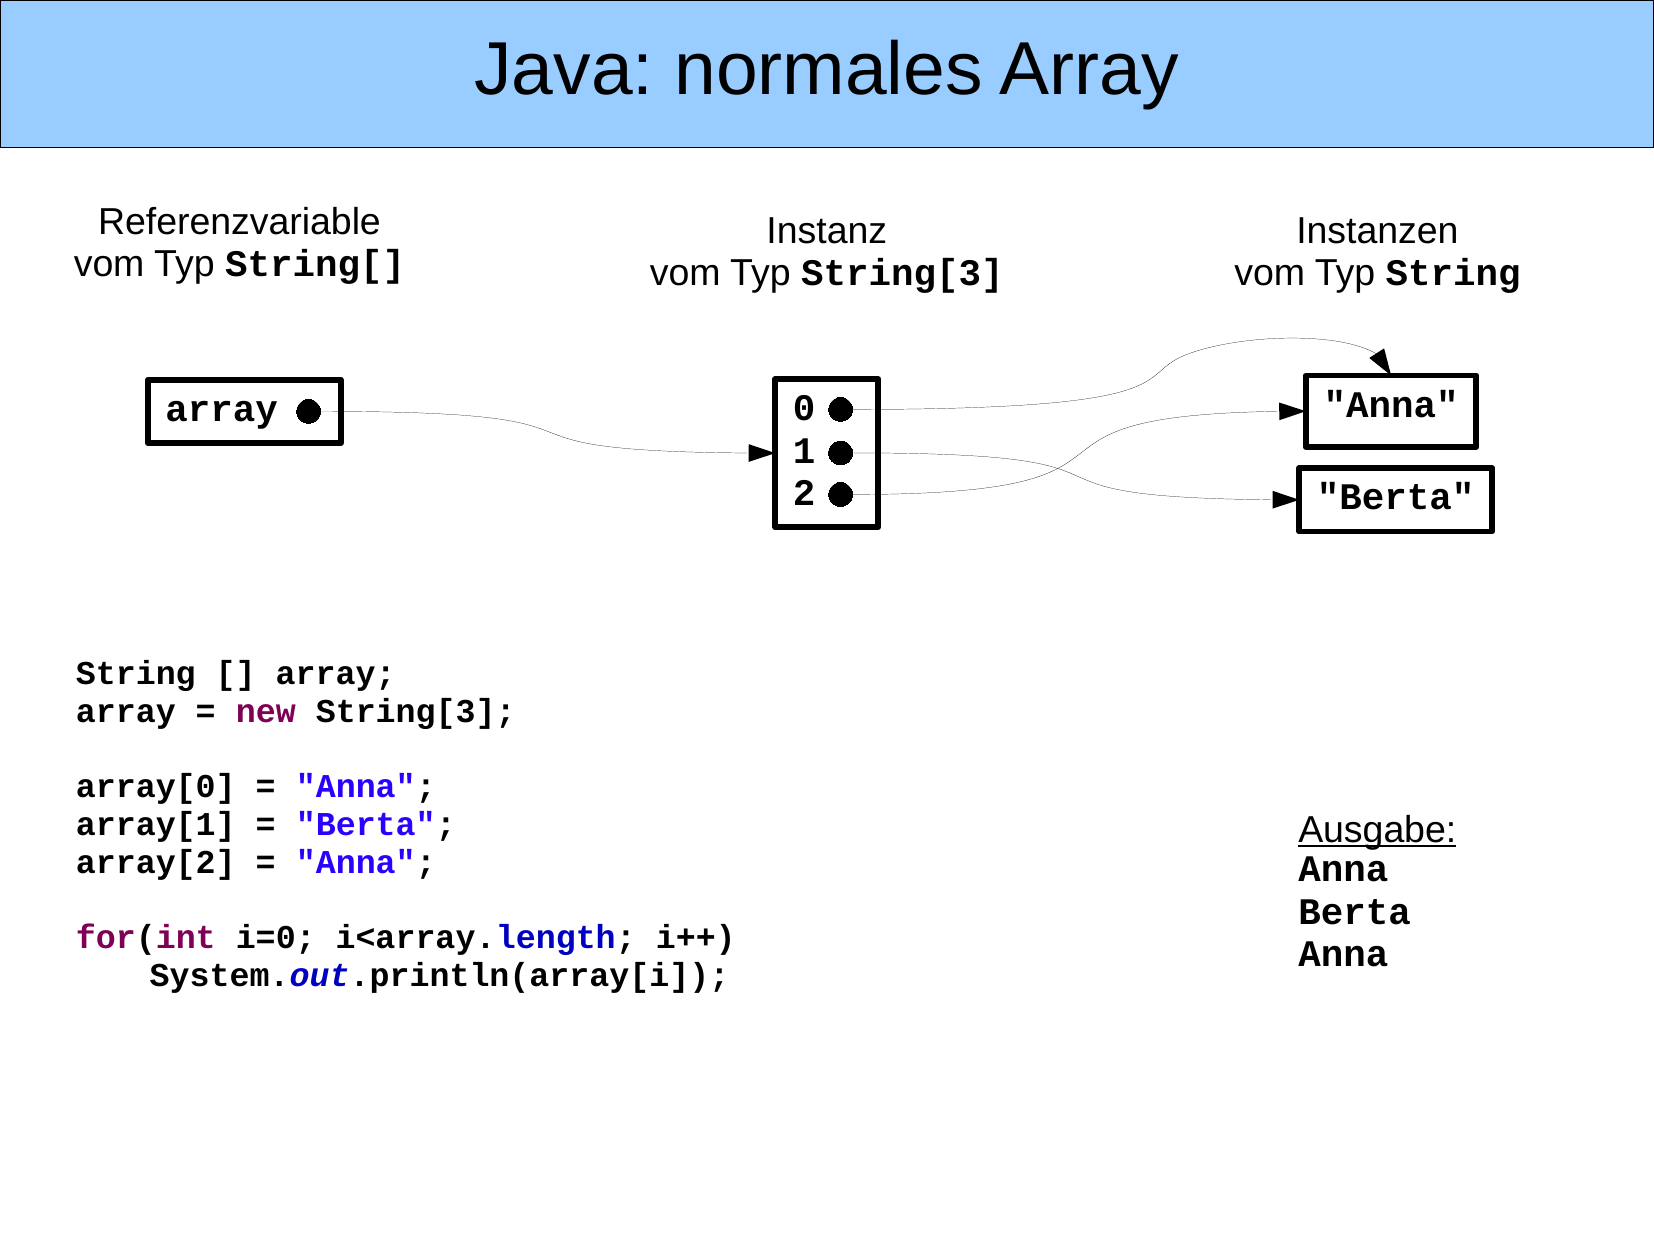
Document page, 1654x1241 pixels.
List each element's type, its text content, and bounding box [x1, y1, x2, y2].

text_box Ausgabe: Anna Berta Anna [1283, 801, 1472, 986]
text_box "Berta" [1299, 468, 1493, 532]
text_box Referenzvariable vom Typ String[] [59, 193, 420, 296]
text_box [828, 441, 853, 465]
text_box "Anna" [1305, 375, 1477, 447]
text_box [828, 397, 853, 422]
text_box Instanz vom Typ String[3] [635, 202, 1019, 305]
text_box [296, 399, 321, 424]
text_box String [] array; array = new String[3]; array[0] = "Anna"; array[1] = "Berta"; array[2] = "Anna"; for(int i=0; i<array.length; i++) System.out.println(array[i]); [61, 649, 751, 1078]
text_box Instanzen vom Typ String [1219, 202, 1536, 305]
text_box 0 1 2 [775, 379, 879, 528]
text_box [0, 0, 1654, 148]
text_box Java: normales Array [459, 19, 1194, 119]
text_box [828, 482, 853, 507]
text_box array [147, 379, 341, 443]
